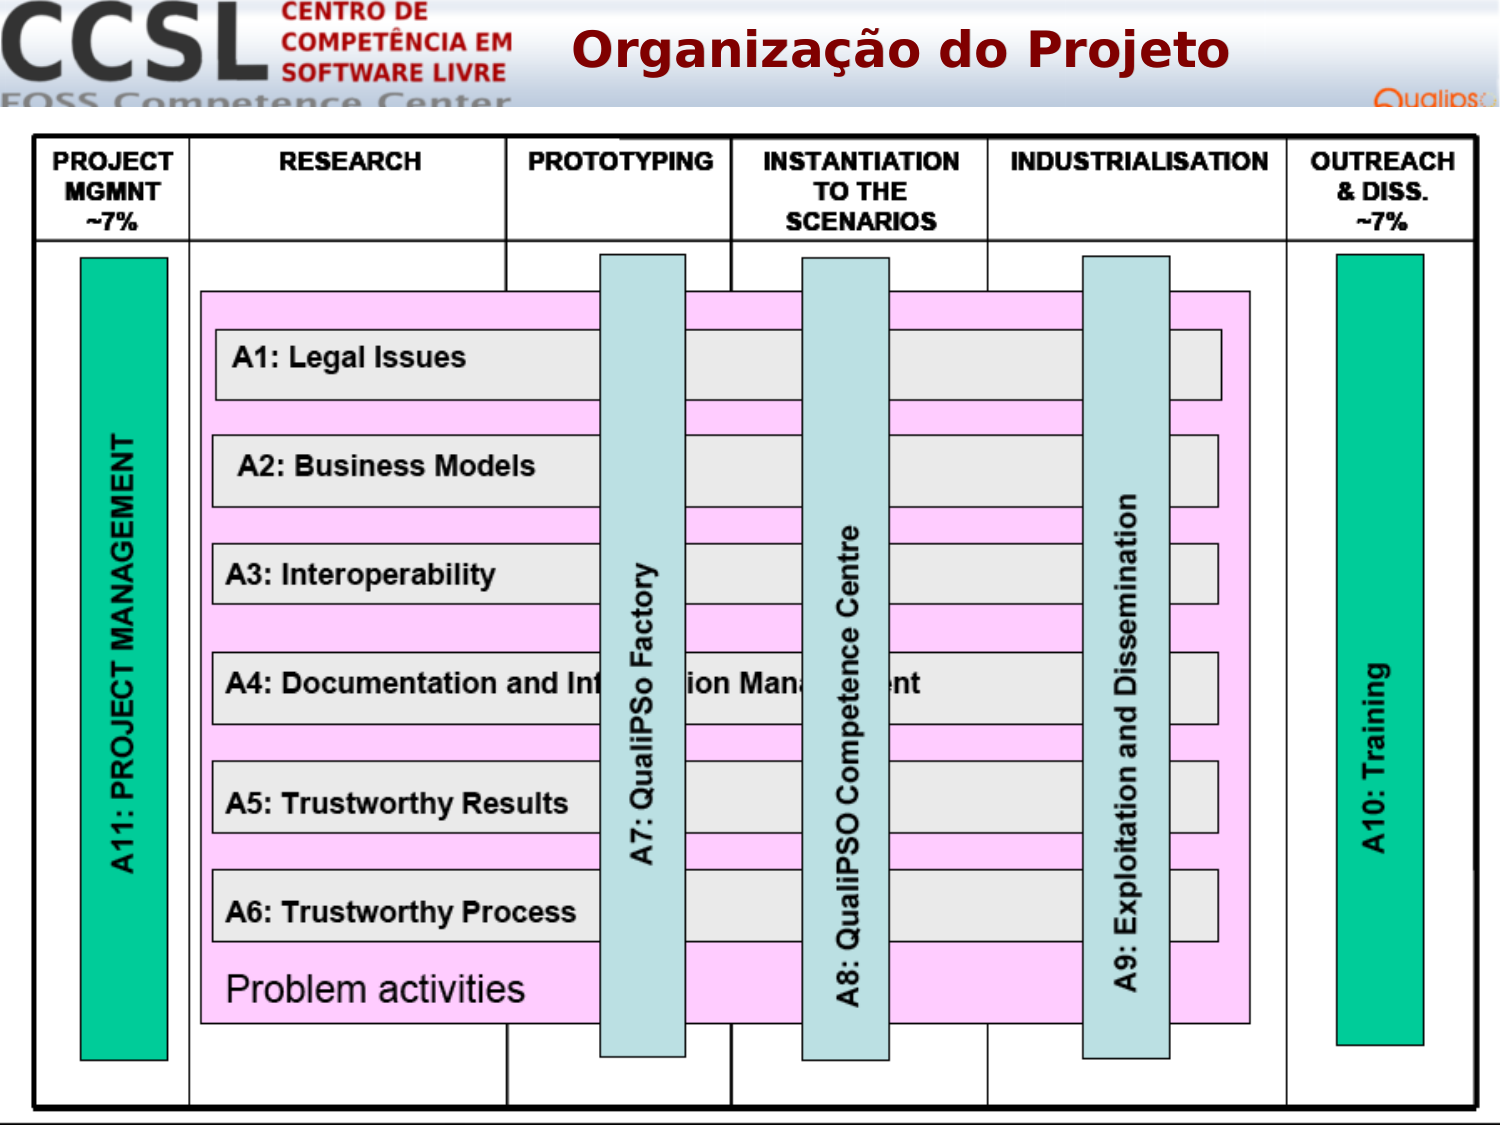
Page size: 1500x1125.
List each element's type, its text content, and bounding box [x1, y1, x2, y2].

title Organização do Projeto [383, 10, 1420, 89]
picture [0, 0, 1500, 1125]
